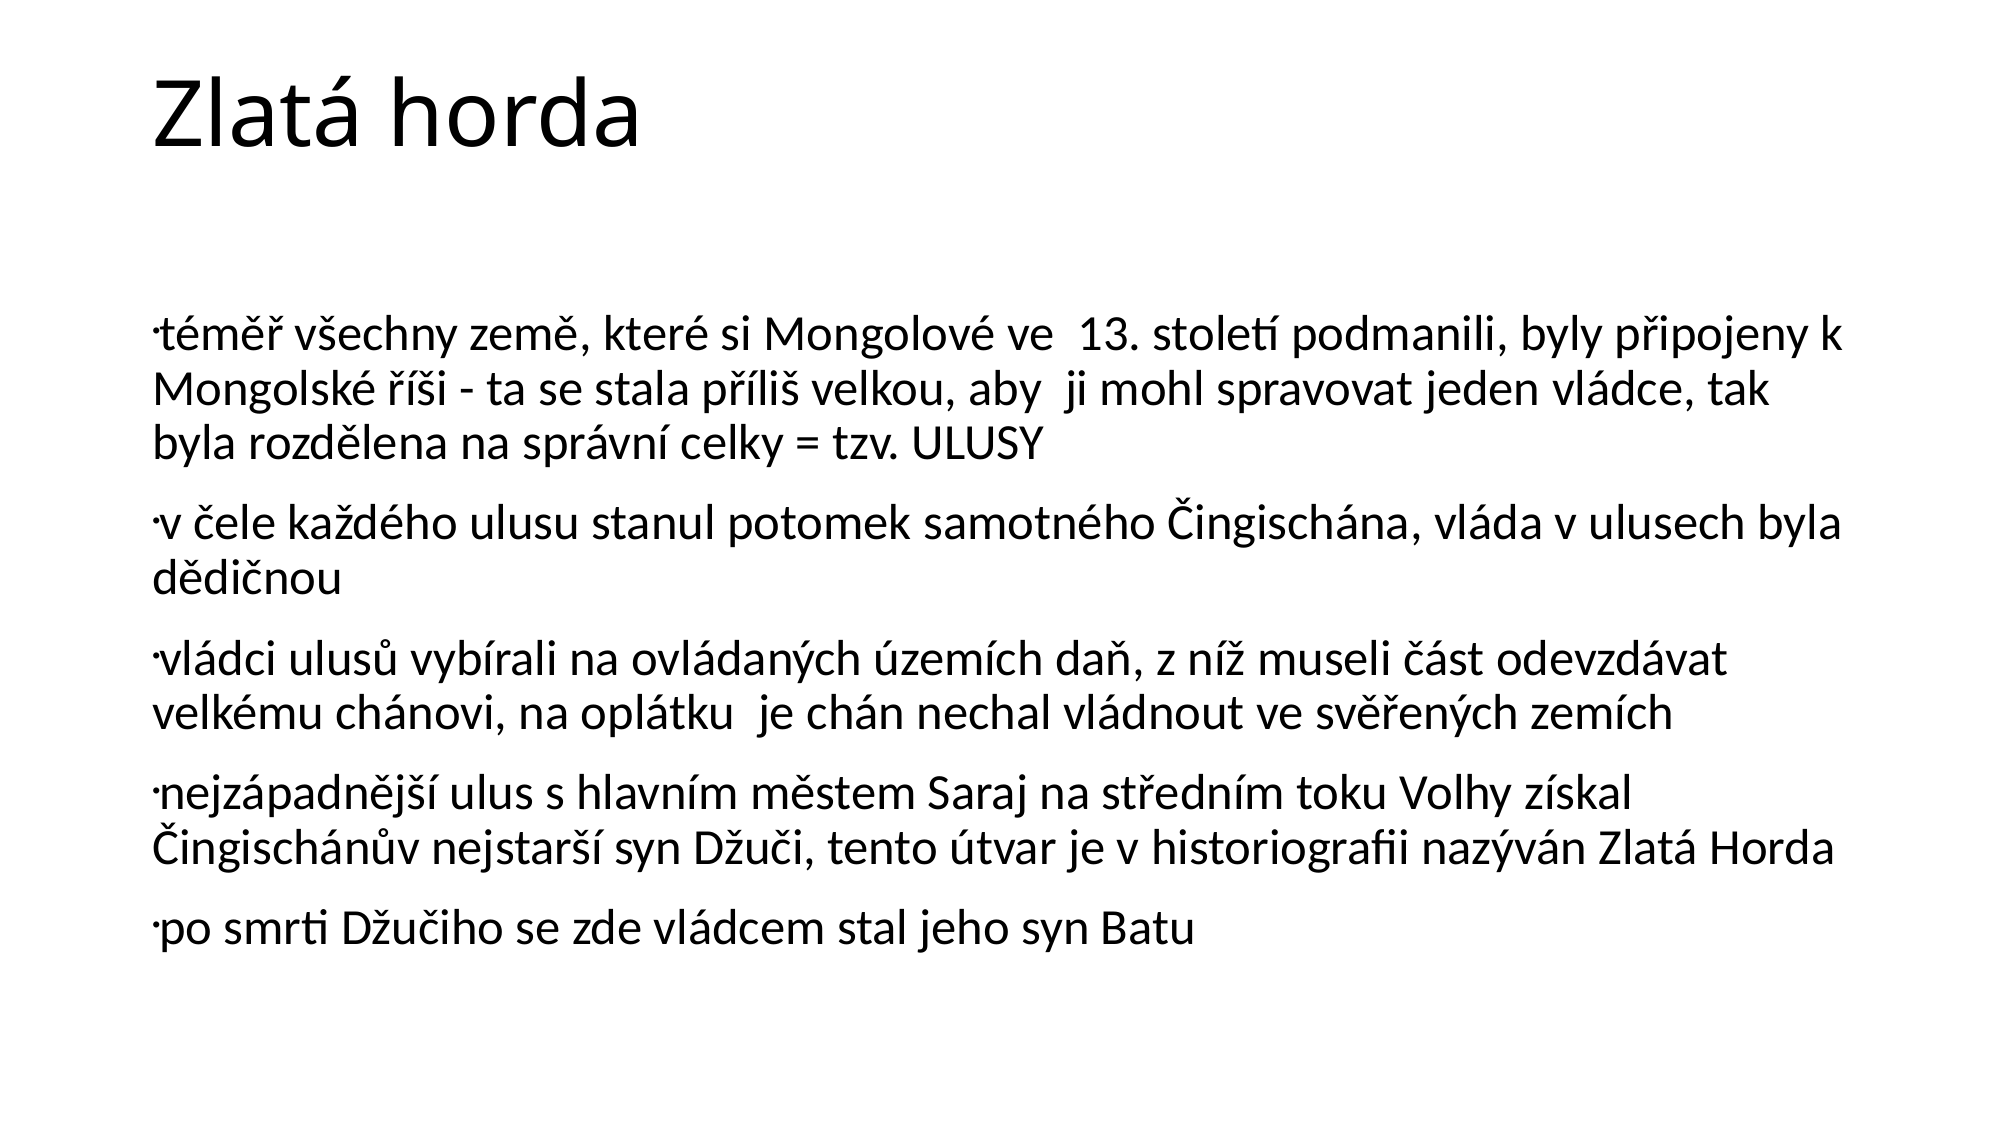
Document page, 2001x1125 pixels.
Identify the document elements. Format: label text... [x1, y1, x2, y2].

list téměř všechny země, které si Mongolové ve 13. století podmanili, byly připojeny k Mongolské říši - ta se stala příliš velkou, aby ji mohl spravovat jeden vládce, tak byla rozdělena na správní celky = tzv. ULUSY v čele každého ulusu stanul potomek samotného Čingischána, vláda v ulusech byla dědičnou vládci ulusů vybírali na ovládaných územích daň, z níž museli část odevzdávat velkému chánovi, na oplátku je chán nechal vládnout ve svěřených zemích nejzápadnější ulus s hlavním městem Saraj na středním toku Volhy získal Čingischánův nejstarší syn Džuči, tento útvar je v historiografii nazýván Zlatá Horda po smrti Džučiho se zde vládcem stal jeho syn Batu [137, 299, 1863, 1014]
title Zlatá horda [137, 59, 1863, 278]
